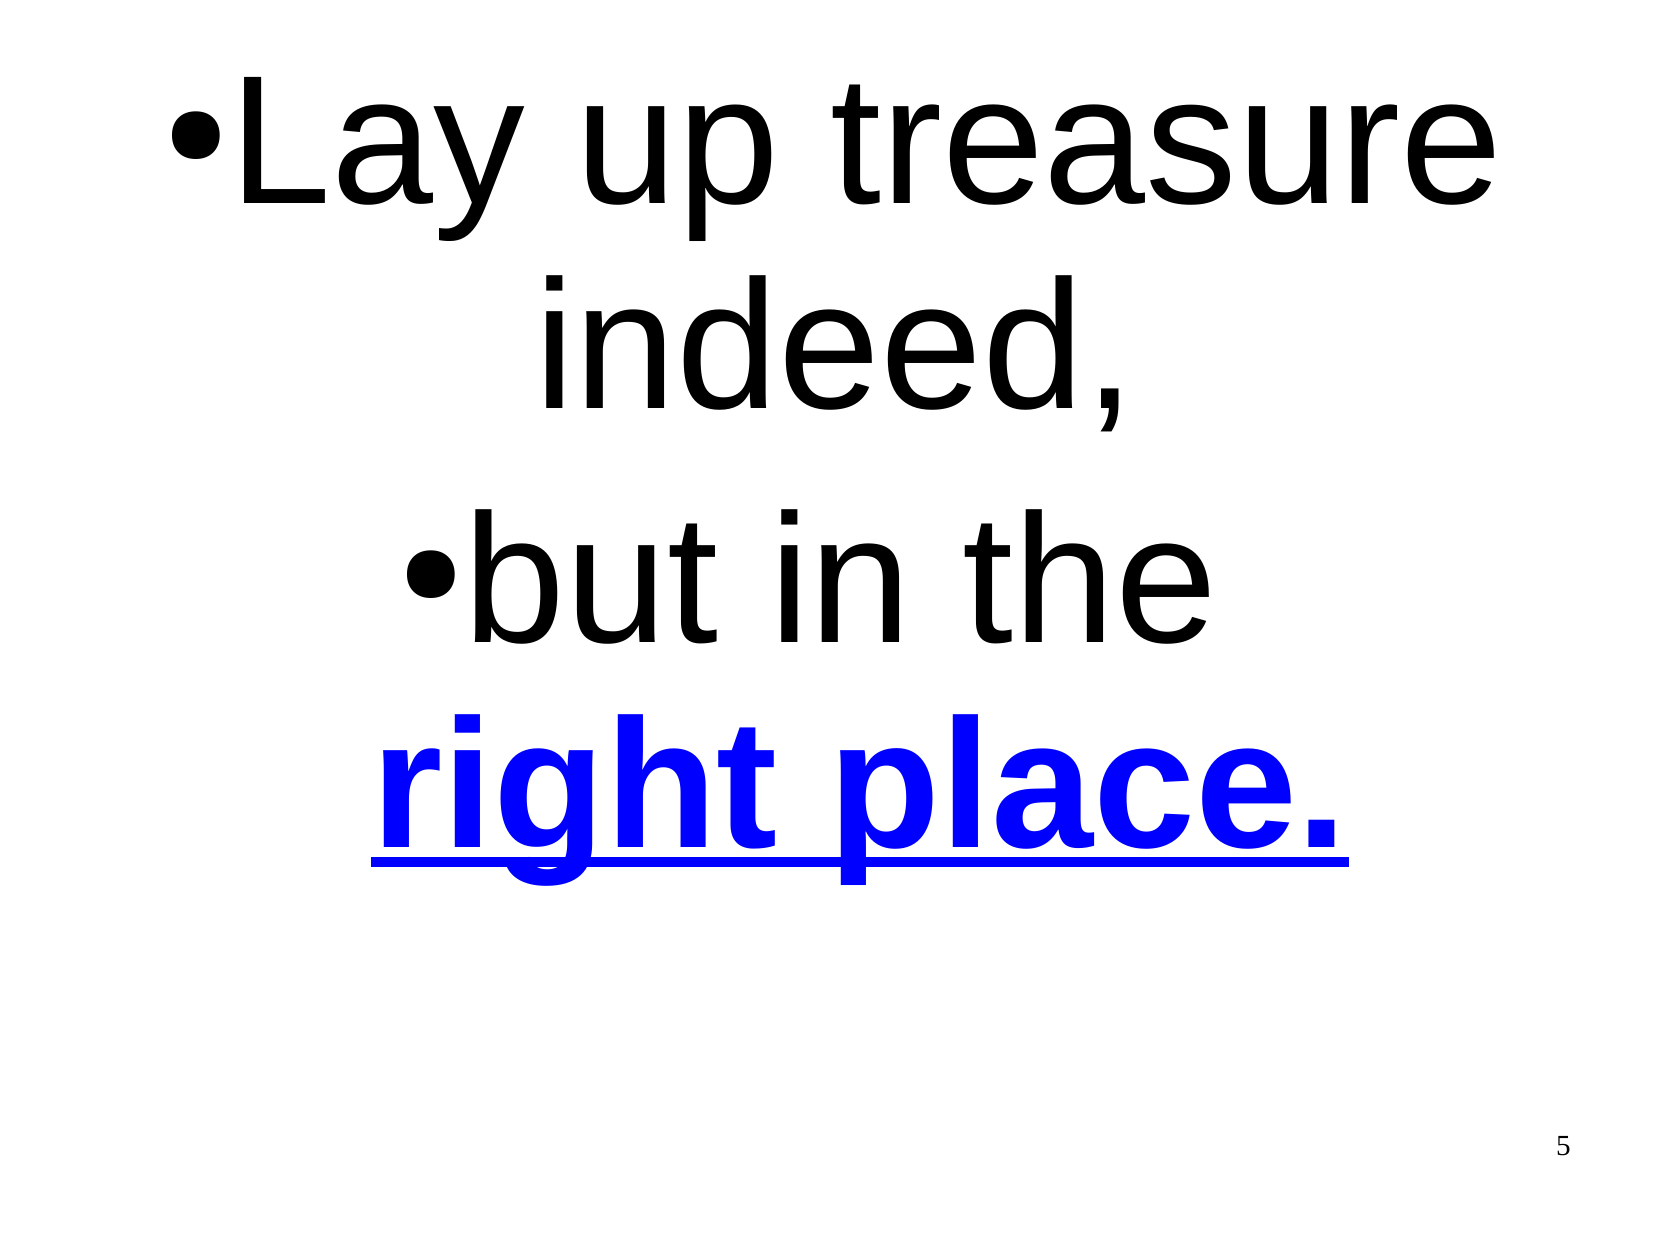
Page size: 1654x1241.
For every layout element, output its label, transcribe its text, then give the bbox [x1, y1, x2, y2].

list Lay up treasure indeed, but in the right place. [37, 37, 1613, 1201]
